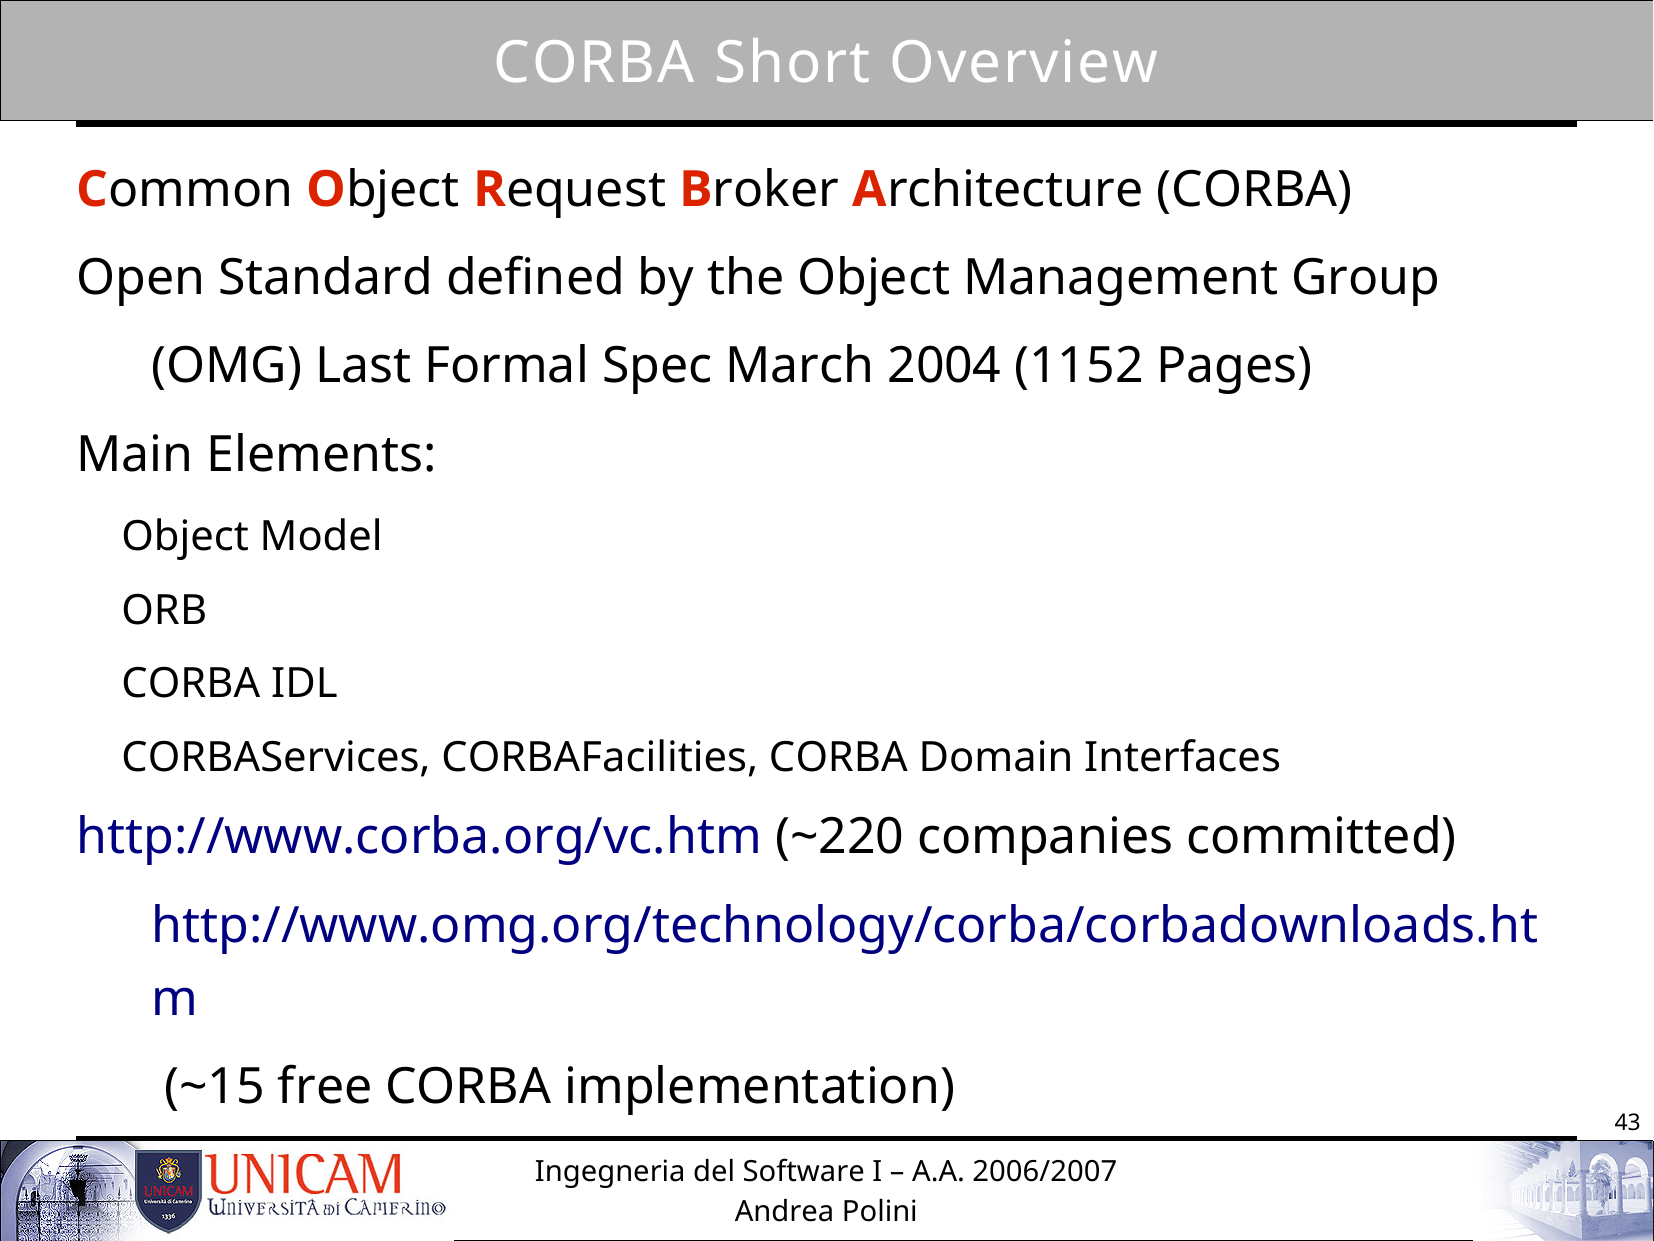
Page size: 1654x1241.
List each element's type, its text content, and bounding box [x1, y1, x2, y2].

title CORBA Short Overview [0, 0, 1653, 121]
picture [0, 1141, 454, 1241]
list Common Object Request Broker Architecture (CORBA) Open Standard defined by the Object Management Group (OMG) Last Formal Spec March 2004 (1152 Pages) Main Elements: Object Model ORB CORBA IDL CORBAServices, CORBAFacilities, CORBA Domain Interfaces http://www.corba.org/vc.htm (~220 companies committed)http://www.omg.org/technology/corba/corbadownloads.htm (~15 free CORBA implementation) [76, 152, 1577, 983]
picture [1473, 1141, 1654, 1241]
